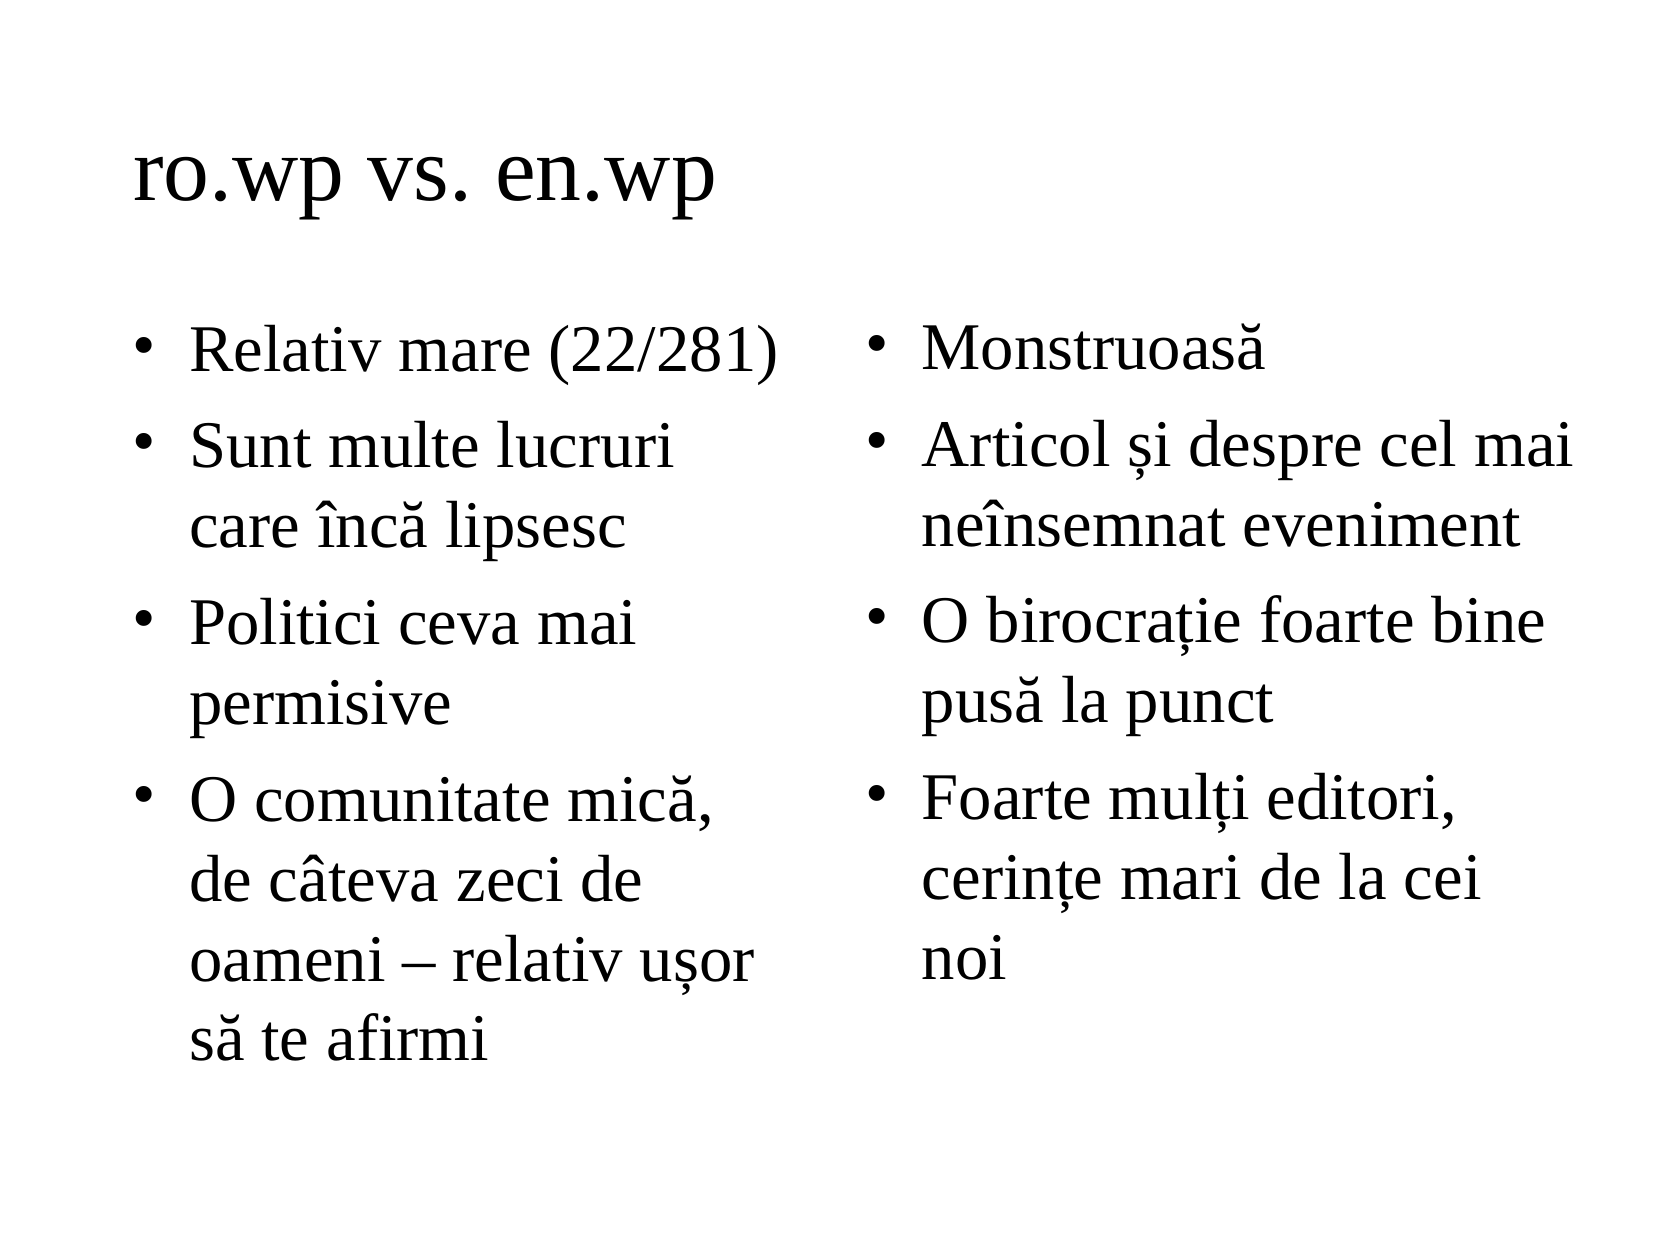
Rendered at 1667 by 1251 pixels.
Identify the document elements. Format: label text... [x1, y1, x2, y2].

title ro.wp vs. en.wp [118, 59, 1536, 268]
list Relativ mare (22/281) Sunt multe lucruri care încă lipsesc Politici ceva mai permisive O comunitate mică, de câteva zeci de oameni – relativ ușor să te afirmi [118, 296, 810, 1123]
list Monstruoasă Articol și despre cel mai neînsemnat eveniment O birocrație foarte bine pusă la punct Foarte mulți editori, cerințe mari de la cei noi [850, 295, 1595, 1121]
